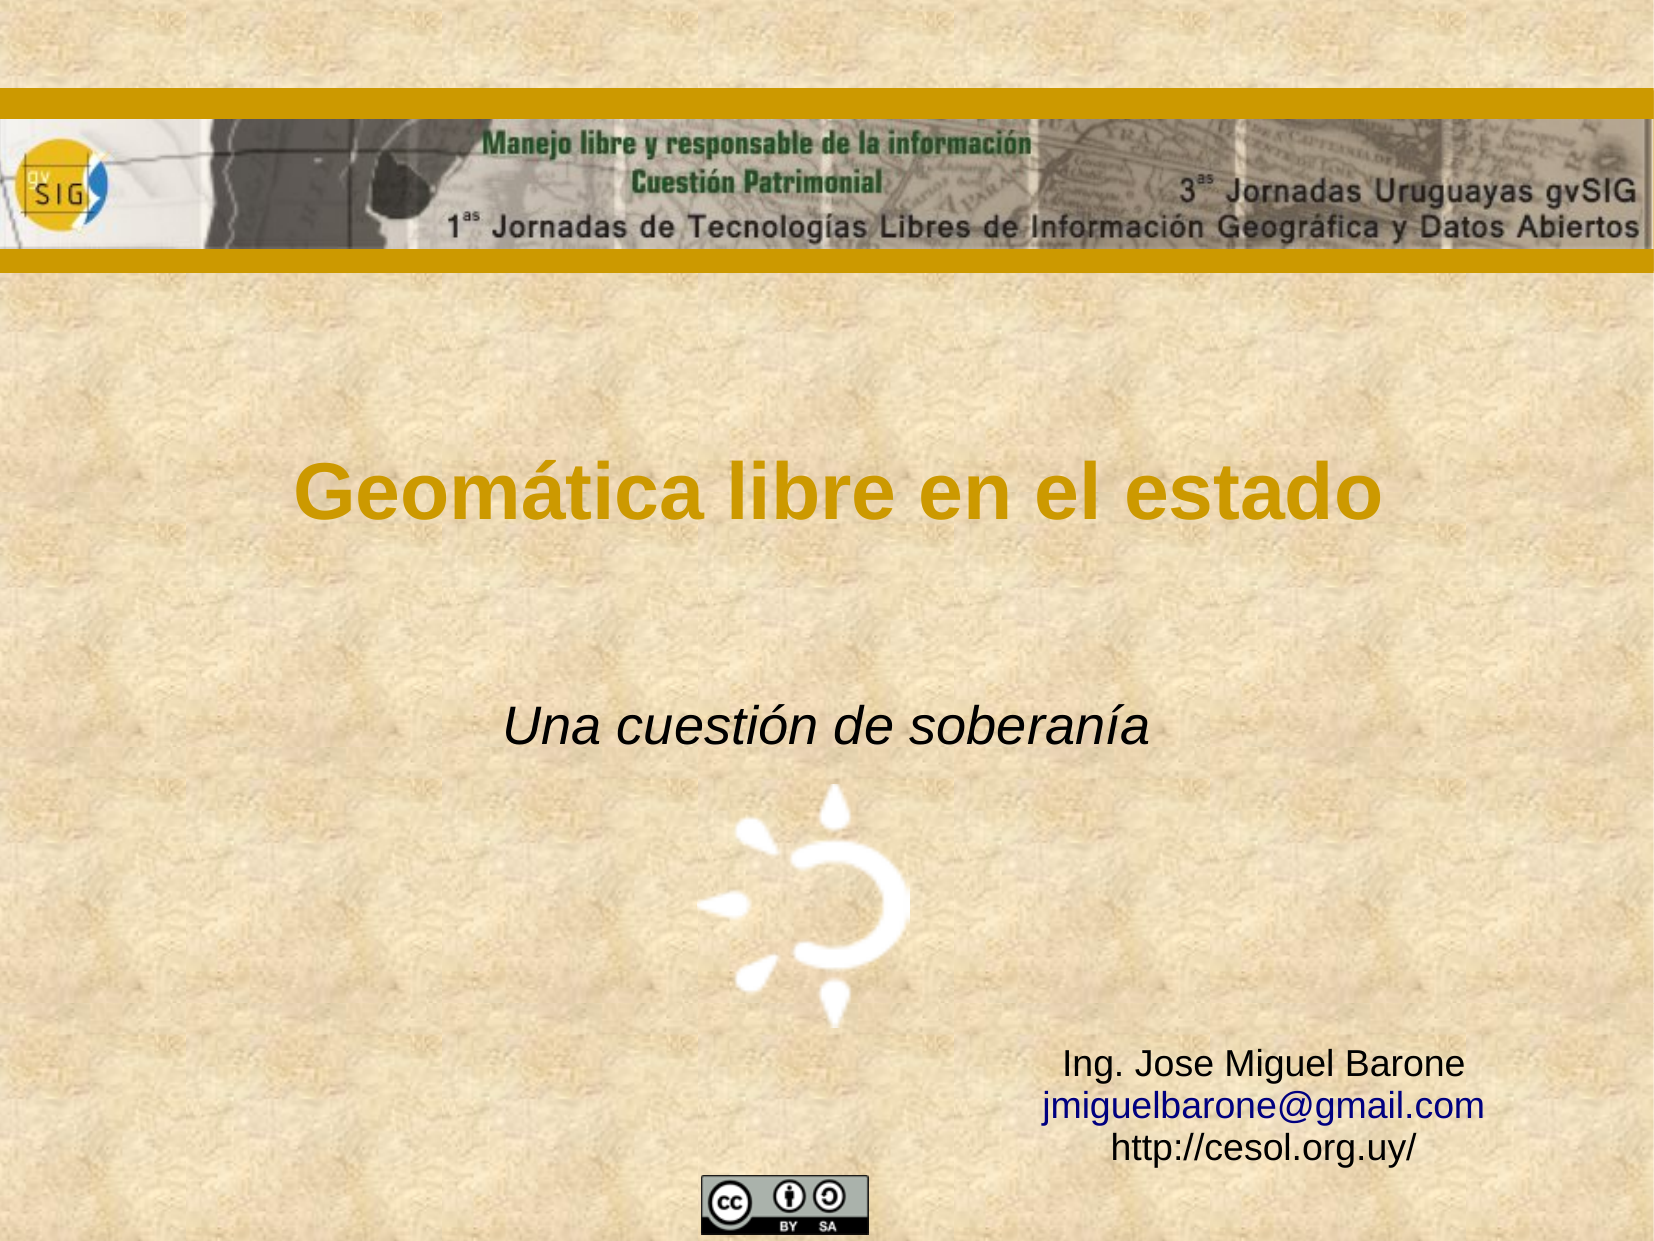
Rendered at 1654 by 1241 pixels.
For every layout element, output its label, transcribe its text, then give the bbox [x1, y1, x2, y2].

picture [0, 273, 1654, 1241]
picture [0, 0, 1654, 88]
title Geomática libre en el estado [94, 375, 1583, 599]
picture [0, 119, 1654, 249]
subtitle Una cuestión de soberanía [82, 555, 1571, 892]
text_box Ing. Jose Miguel Barone jmiguelbarone@gmail.com http://cesol.org.uy/ [956, 1035, 1571, 1176]
